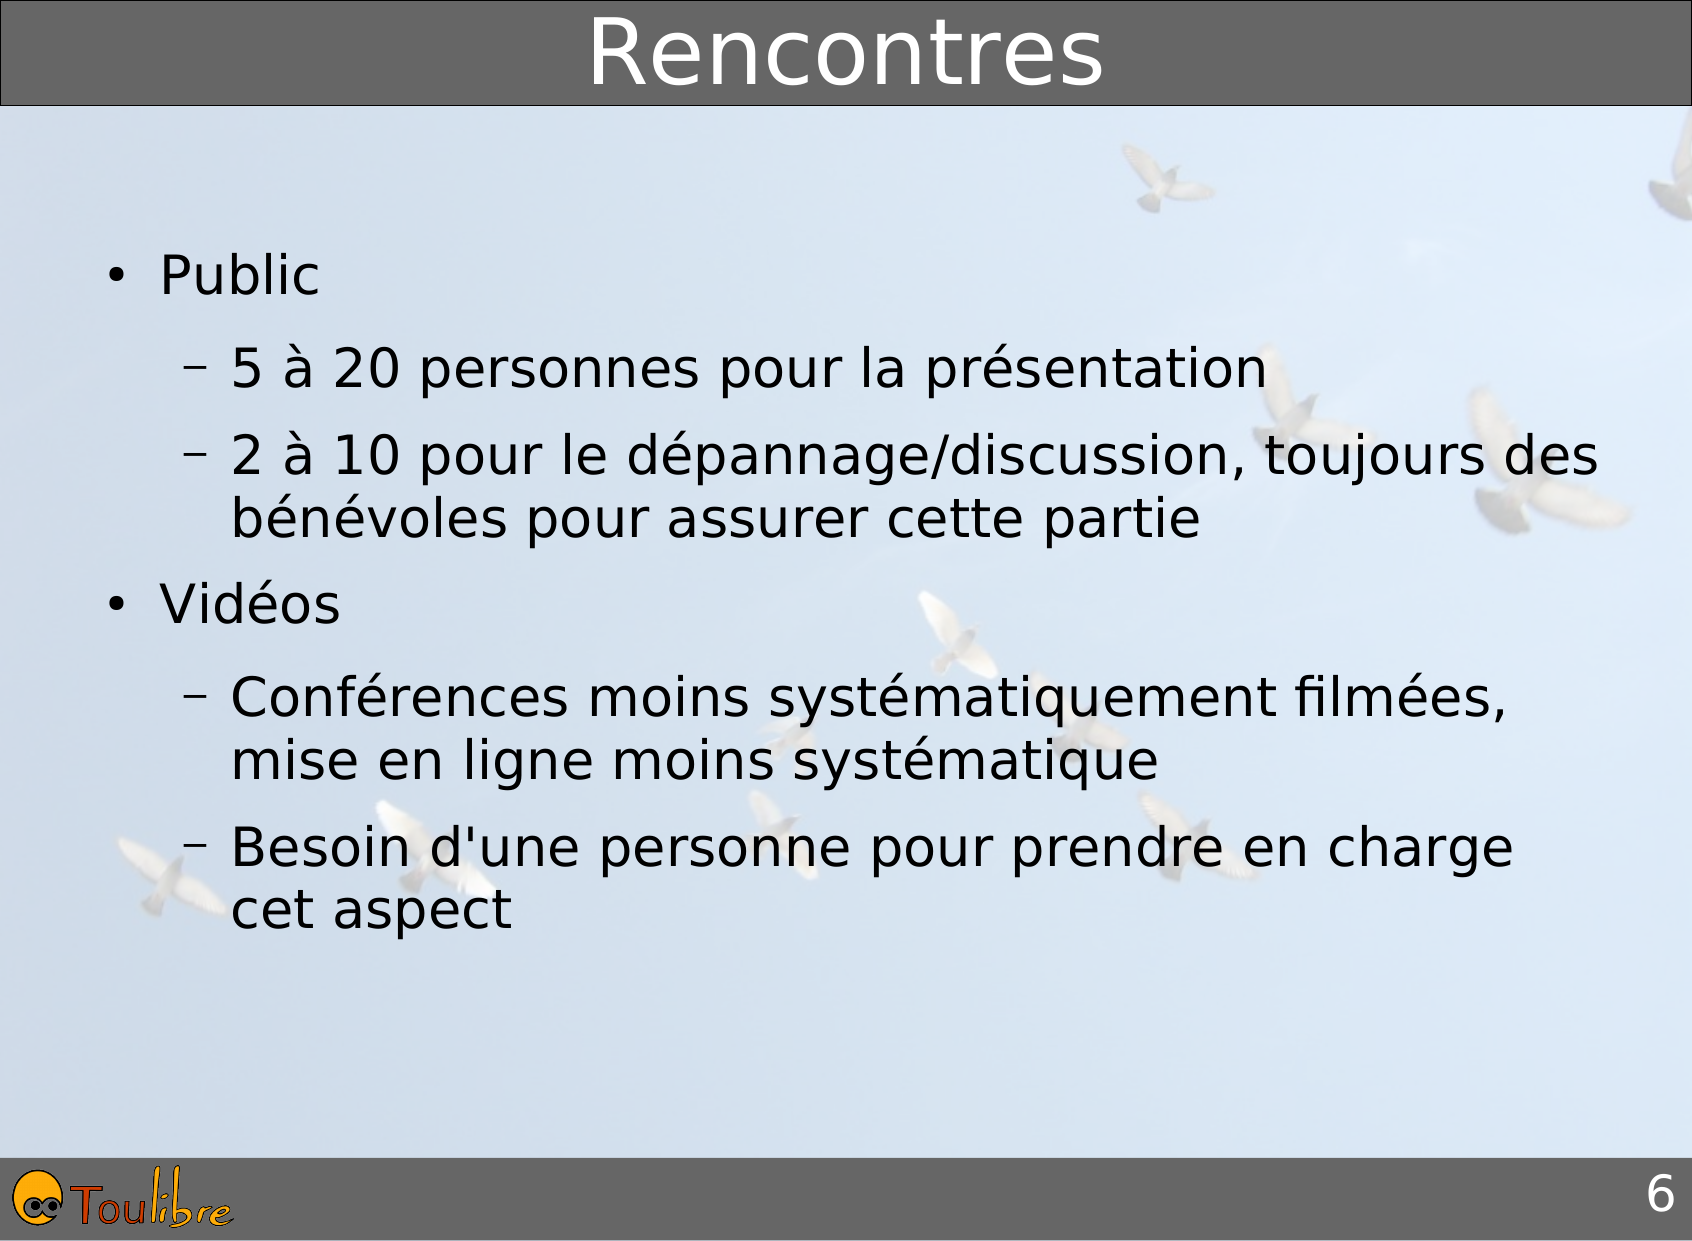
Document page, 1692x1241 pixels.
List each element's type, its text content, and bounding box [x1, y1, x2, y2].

picture [12, 1165, 234, 1228]
title Rencontres [0, 0, 1692, 107]
list Public 5 à 20 personnes pour la présentation 2 à 10 pour le dépannage/discussion, toujours des bénévoles pour assurer cette partie Vidéos Conférences moins systématiquement filmées, mise en ligne moins systématique Besoin d'une personne pour prendre en charge cet aspect [89, 244, 1612, 942]
